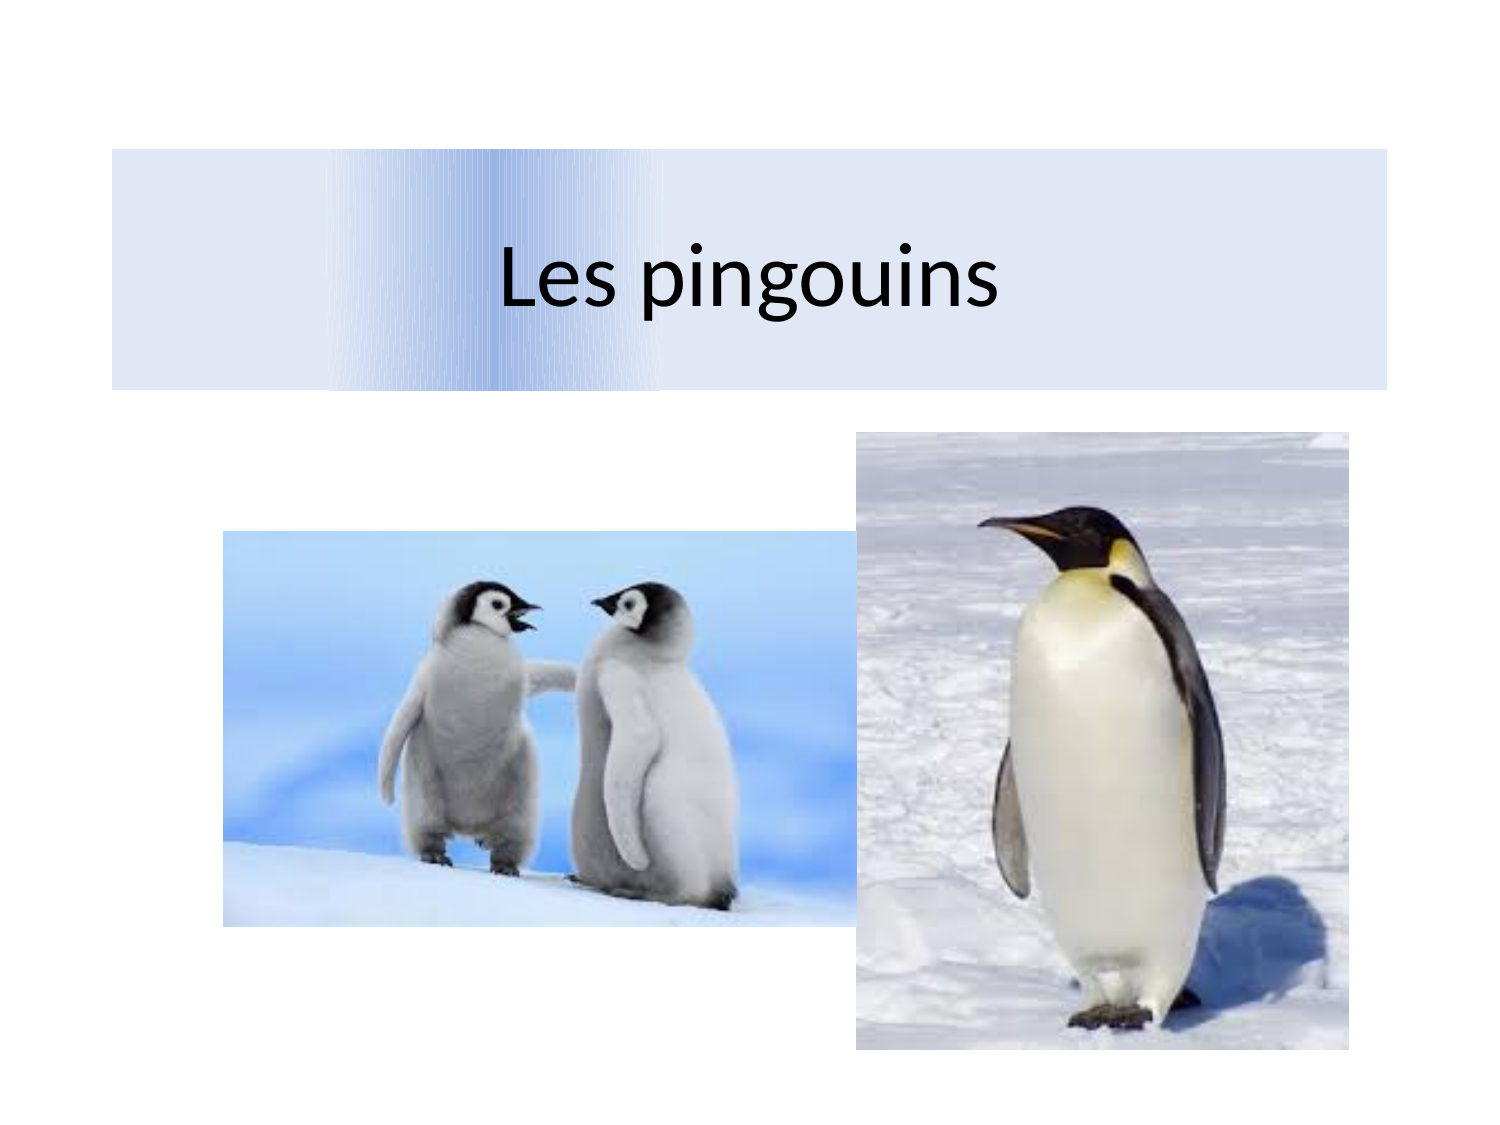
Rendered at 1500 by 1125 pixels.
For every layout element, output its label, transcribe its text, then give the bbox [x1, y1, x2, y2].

picture [223, 432, 1349, 1050]
title Les pingouins [112, 149, 1388, 391]
